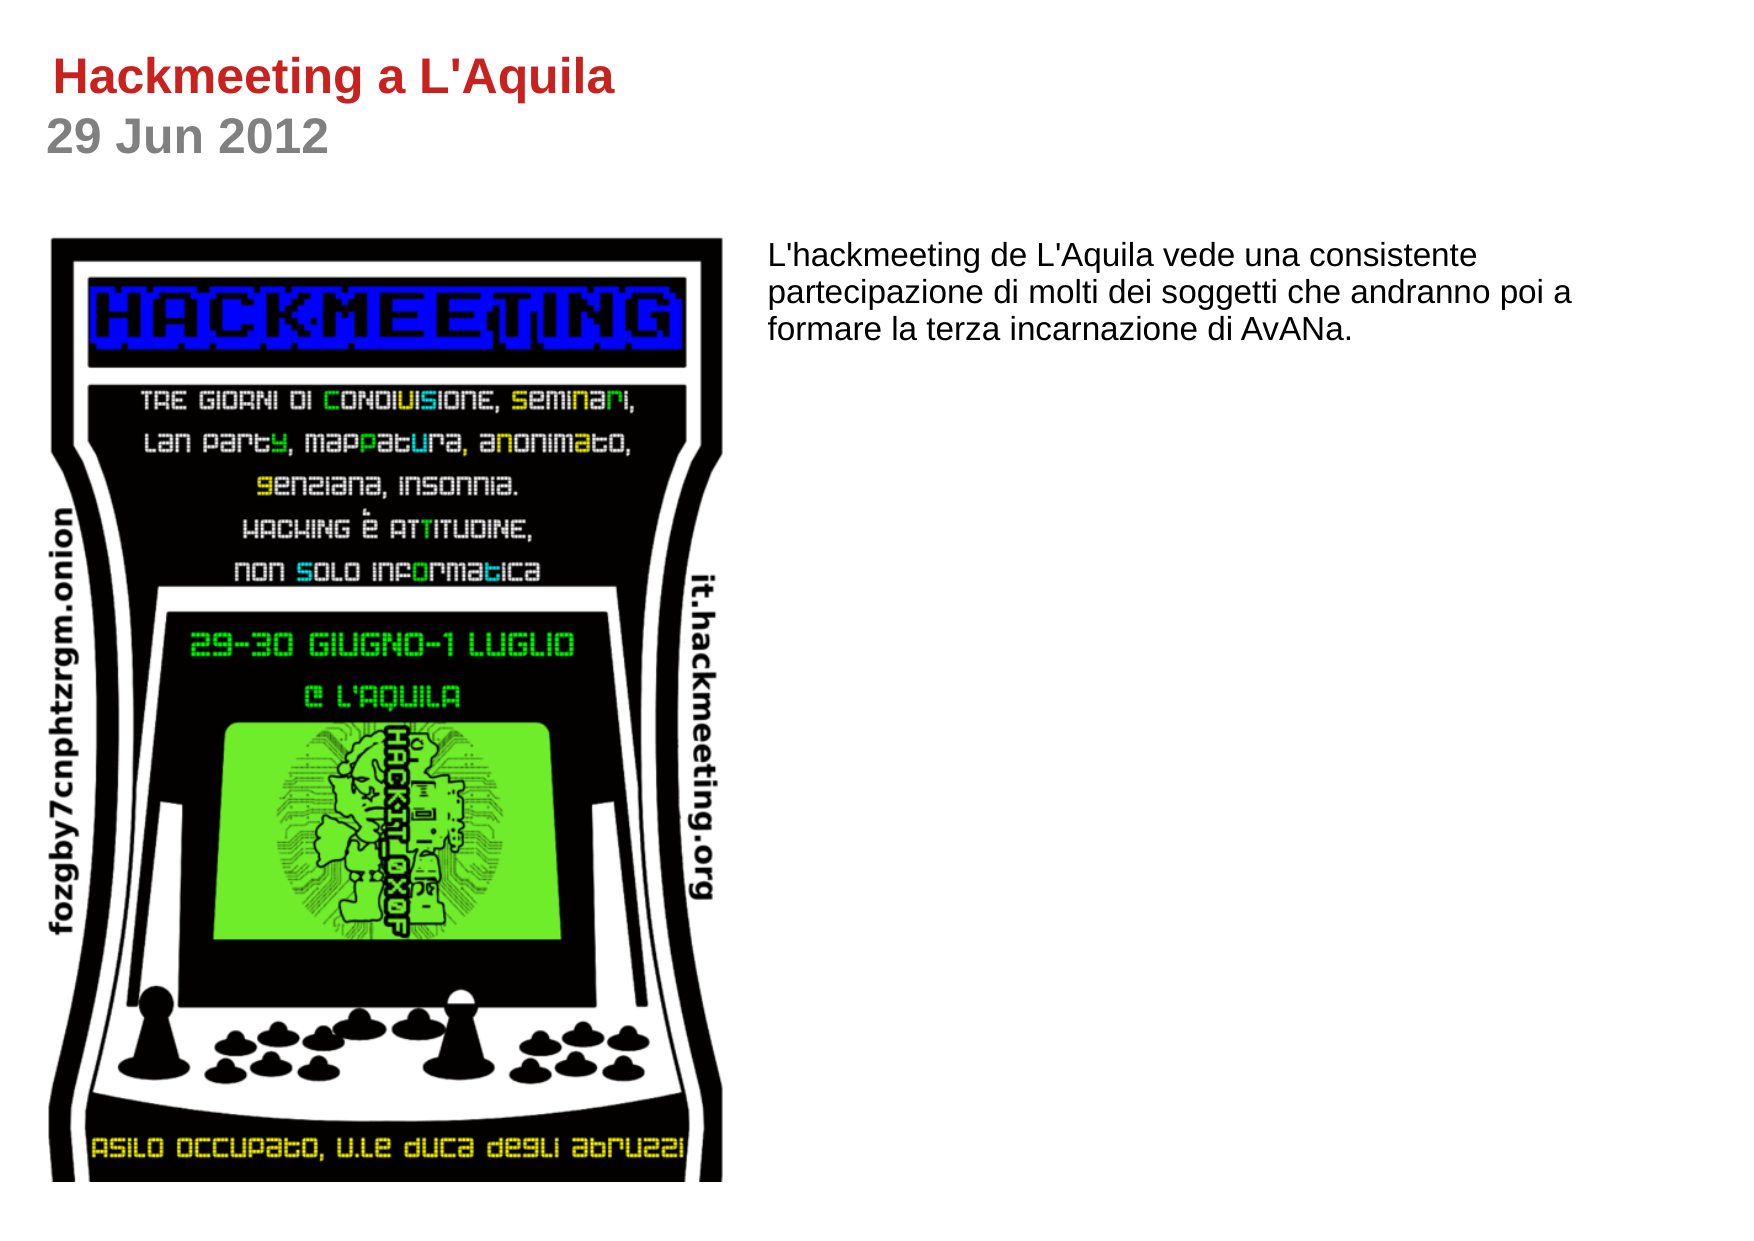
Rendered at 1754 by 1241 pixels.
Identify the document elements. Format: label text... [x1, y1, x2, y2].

title Hackmeeting a L'Aquila [52, 39, 1713, 114]
text_box 29 Jun 2012 [31, 101, 768, 178]
subtitle L'hackmeeting de L'Aquila vede una consistente partecipazione di molti dei soggetti che andranno poi a formare la terza incarnazione di AvANa. [767, 236, 1692, 1182]
picture [48, 236, 724, 1182]
